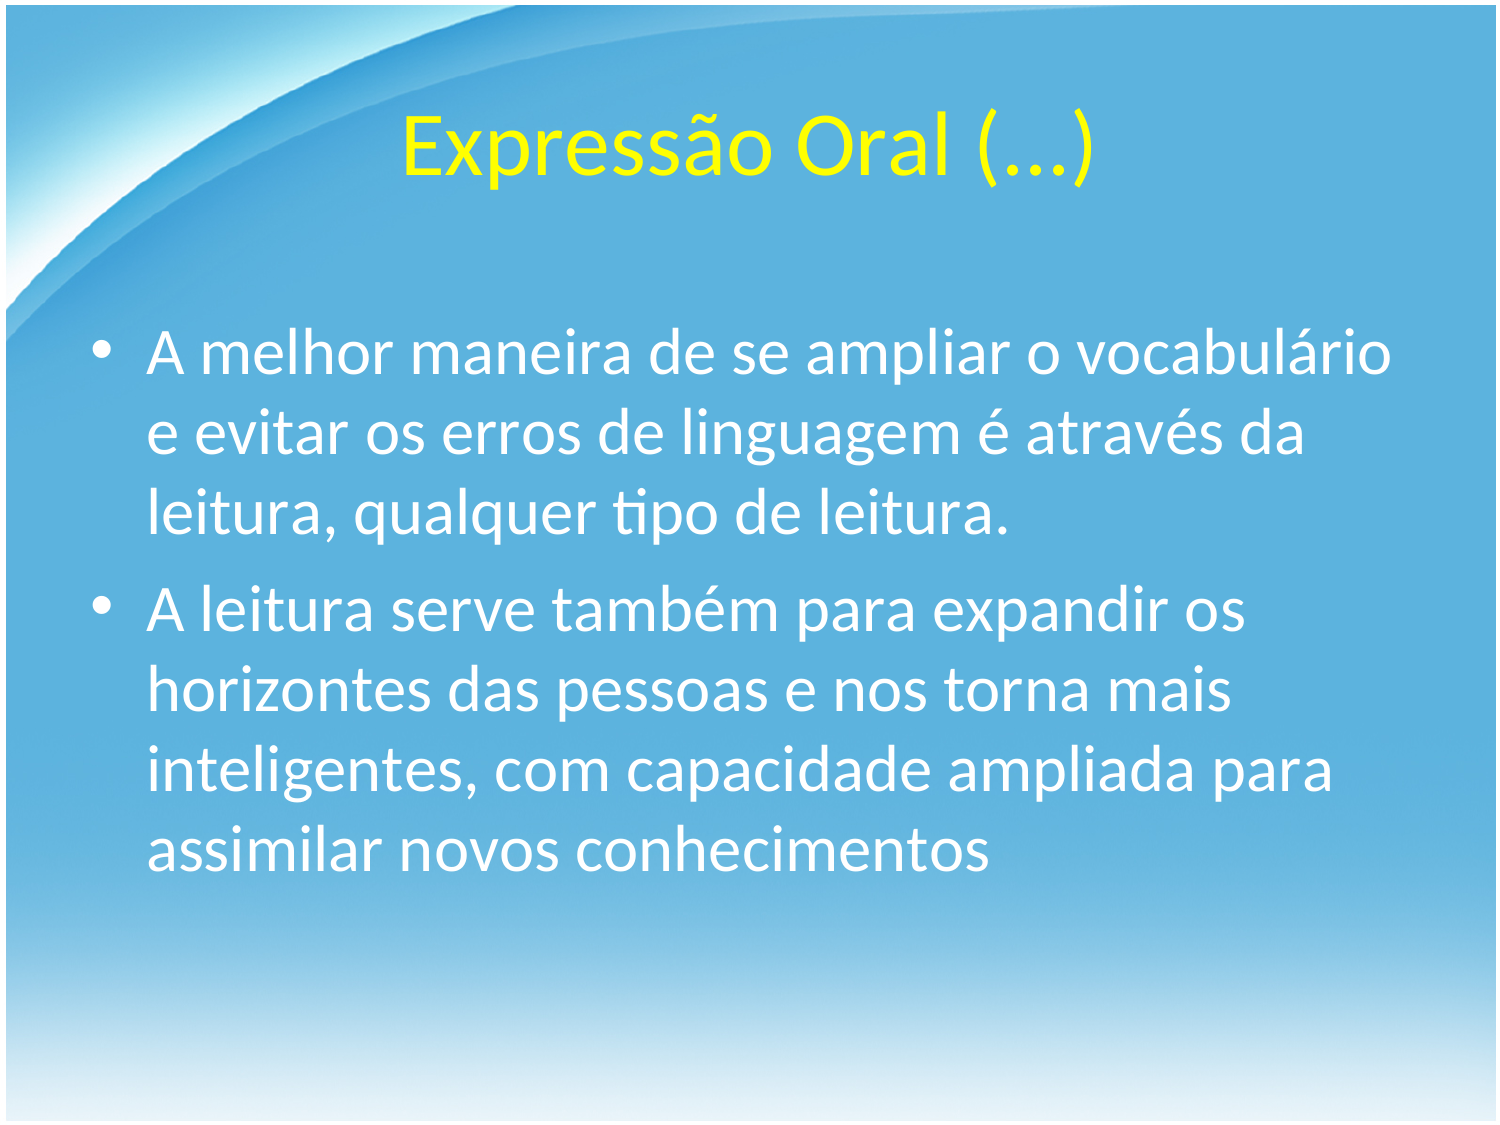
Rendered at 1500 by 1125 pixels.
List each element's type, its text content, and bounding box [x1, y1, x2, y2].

picture [0, 0, 1500, 1125]
title Expressão Oral (...) [75, 21, 1425, 257]
text_box A melhor maneira de se ampliar o vocabulário e evitar os erros de linguagem é através da leitura, qualquer tipo de leitura. A leitura serve também para expandir os horizontes das pessoas e nos torna mais inteligentes, com capacidade ampliada para assimilar novos conhecimentos [75, 300, 1426, 1043]
